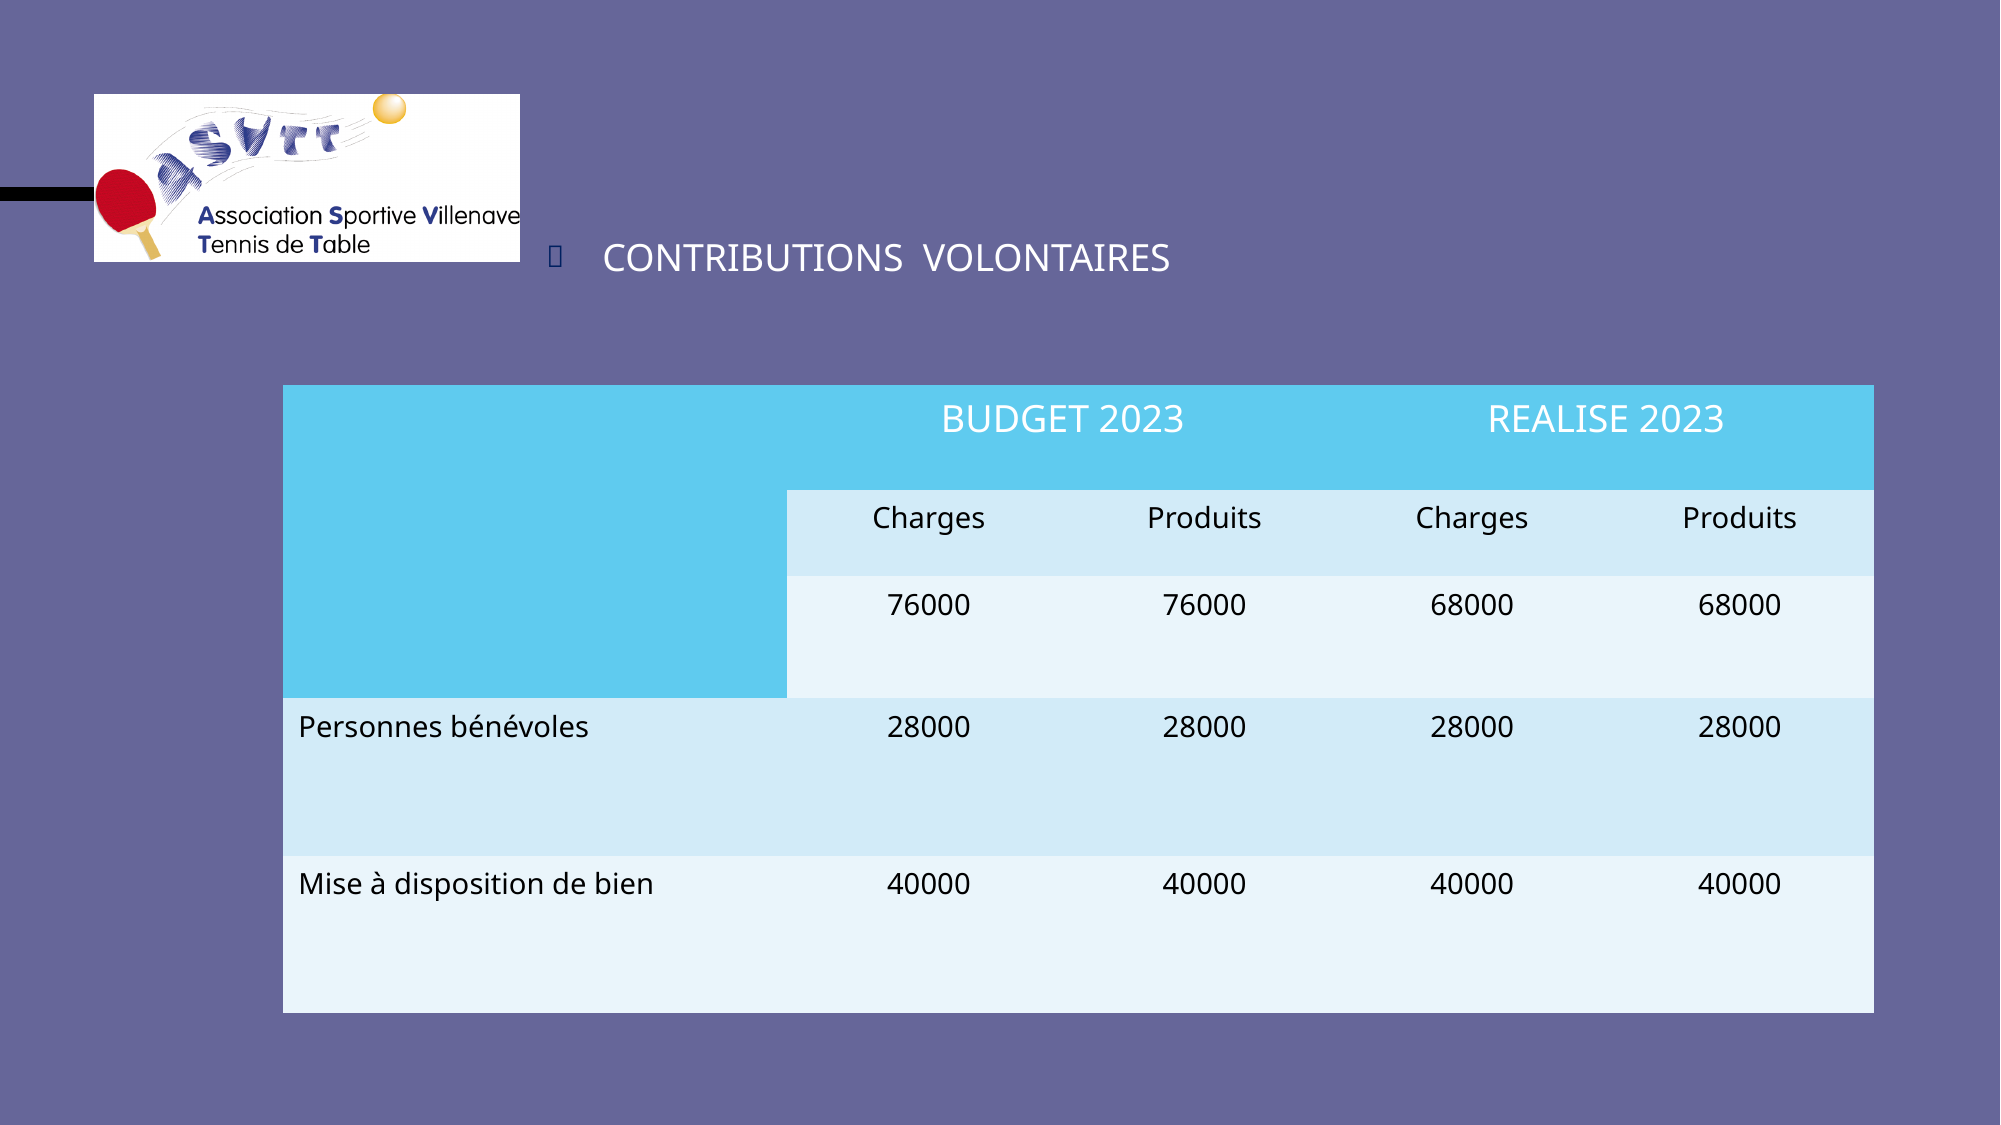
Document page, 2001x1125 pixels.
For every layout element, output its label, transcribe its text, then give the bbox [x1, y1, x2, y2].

table_cell 76000 [787, 576, 1071, 698]
table_cell 68000 [1606, 576, 1874, 698]
picture [94, 94, 520, 262]
table_cell 68000 [1338, 576, 1606, 698]
table_cell 40000 [1338, 856, 1606, 1013]
table_cell 28000 [1338, 698, 1606, 856]
table_cell Produits [1606, 490, 1874, 576]
list CONTRIBUTIONS VOLONTAIRES [531, 212, 1259, 319]
table_cell 28000 [1071, 698, 1338, 856]
table_cell 76000 [1071, 576, 1338, 698]
table_cell Mise à disposition de bien [283, 856, 787, 1013]
table_cell 40000 [1071, 856, 1338, 1013]
table_header BUDGET 2023 [787, 385, 1338, 490]
table_cell 40000 [787, 856, 1071, 1013]
table_header REALISE 2023 [1338, 385, 1874, 490]
table_cell Personnes bénévoles [283, 698, 787, 856]
table_header [283, 385, 787, 698]
table_cell Produits [1071, 490, 1338, 576]
table_cell Charges [787, 490, 1071, 576]
table_cell 28000 [1606, 698, 1874, 856]
table_cell 40000 [1606, 856, 1874, 1013]
table_cell 28000 [787, 698, 1071, 856]
table_cell Charges [1338, 490, 1606, 576]
